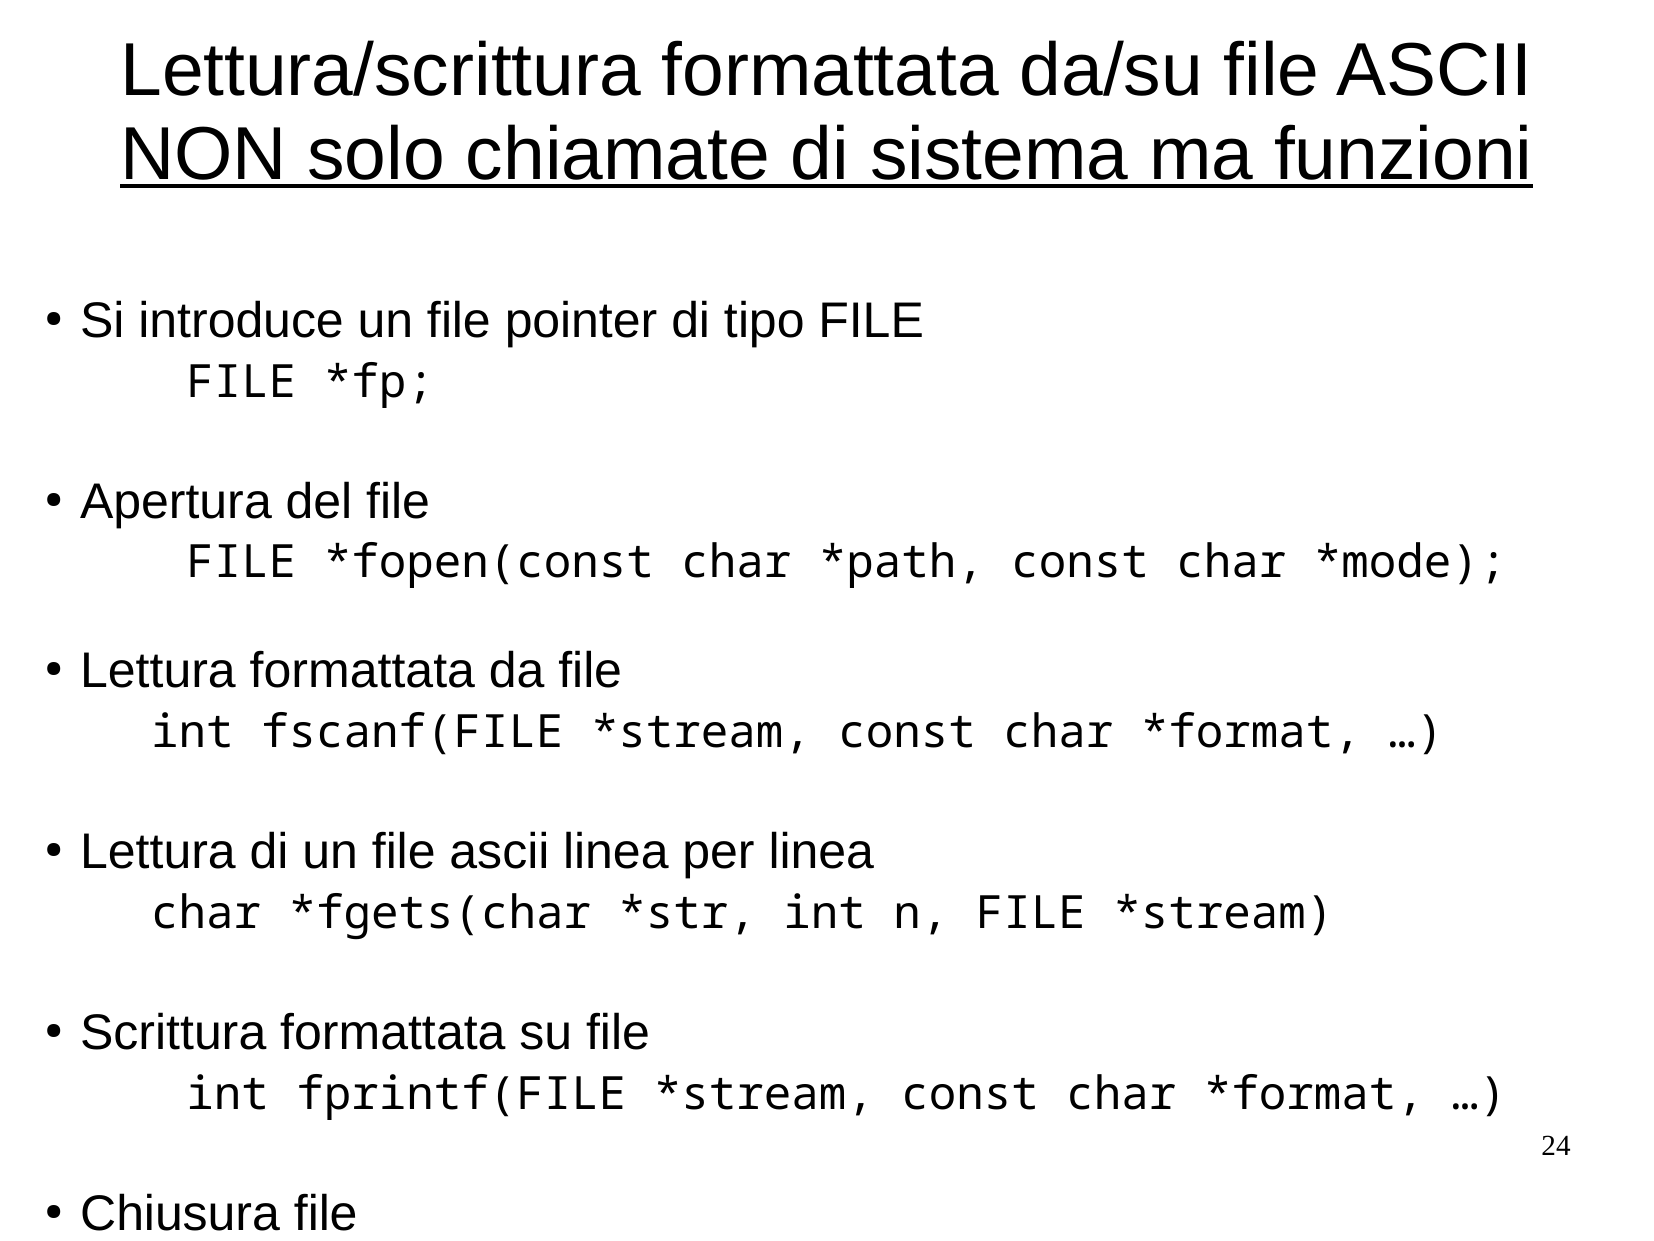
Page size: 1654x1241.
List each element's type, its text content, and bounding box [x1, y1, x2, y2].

text_box Si introduce un file pointer di tipo FILE FILE *fp; Apertura del file FILE *fopen(const char *path, const char *mode); Lettura formattata da file int fscanf(FILE *stream, const char *format, …) Lettura di un file ascii linea per linea char *fgets(char *str, int n, FILE *stream) Scrittura formattata su file int fprintf(FILE *stream, const char *format, …) Chiusura file int fclose(FILE *stream); [30, 285, 1636, 1241]
title Lettura/scrittura formattata da/su file ASCII NON solo chiamate di sistema ma funzioni [82, 8, 1571, 216]
